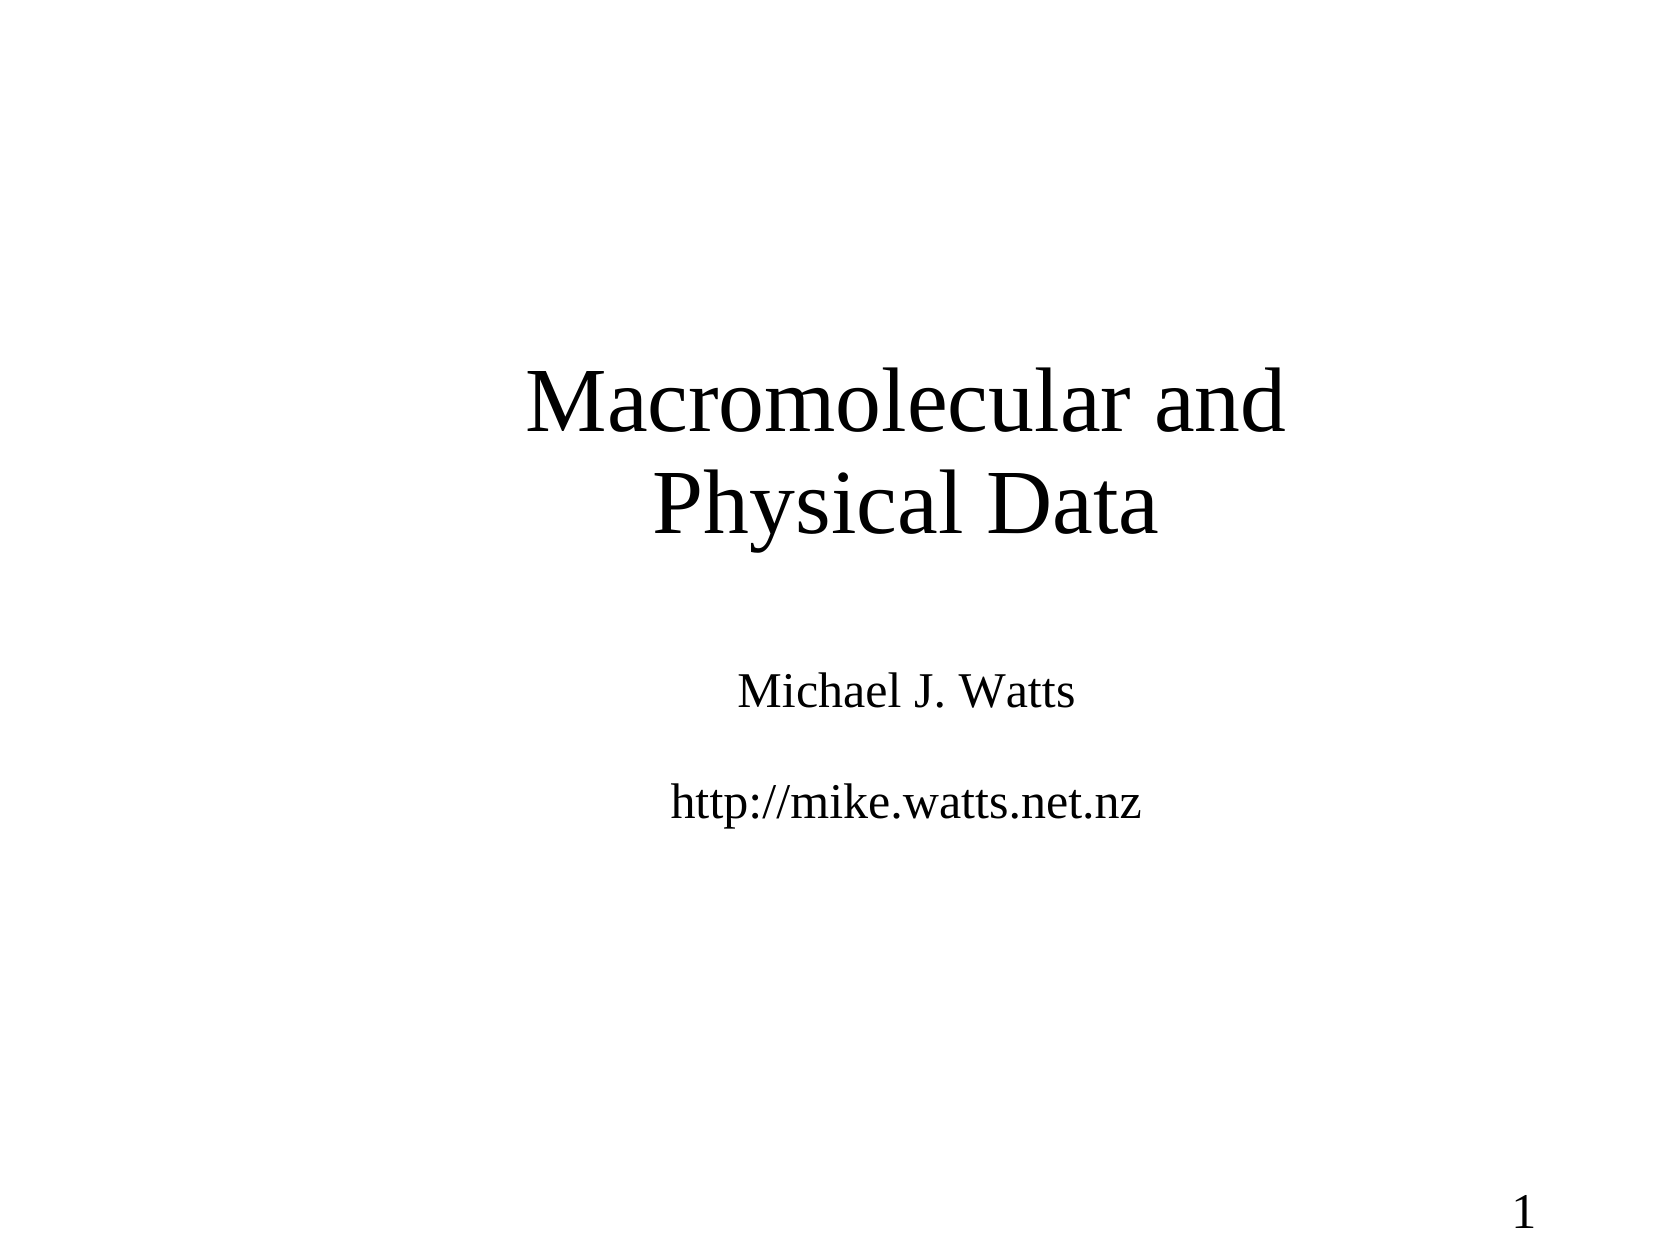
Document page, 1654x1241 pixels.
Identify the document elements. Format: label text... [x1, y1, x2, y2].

text_box Macromolecular and Physical Data Michael J. Watts http://mike.watts.net.nz [380, 349, 1433, 934]
text_box <number> [1511, 1183, 1654, 1241]
